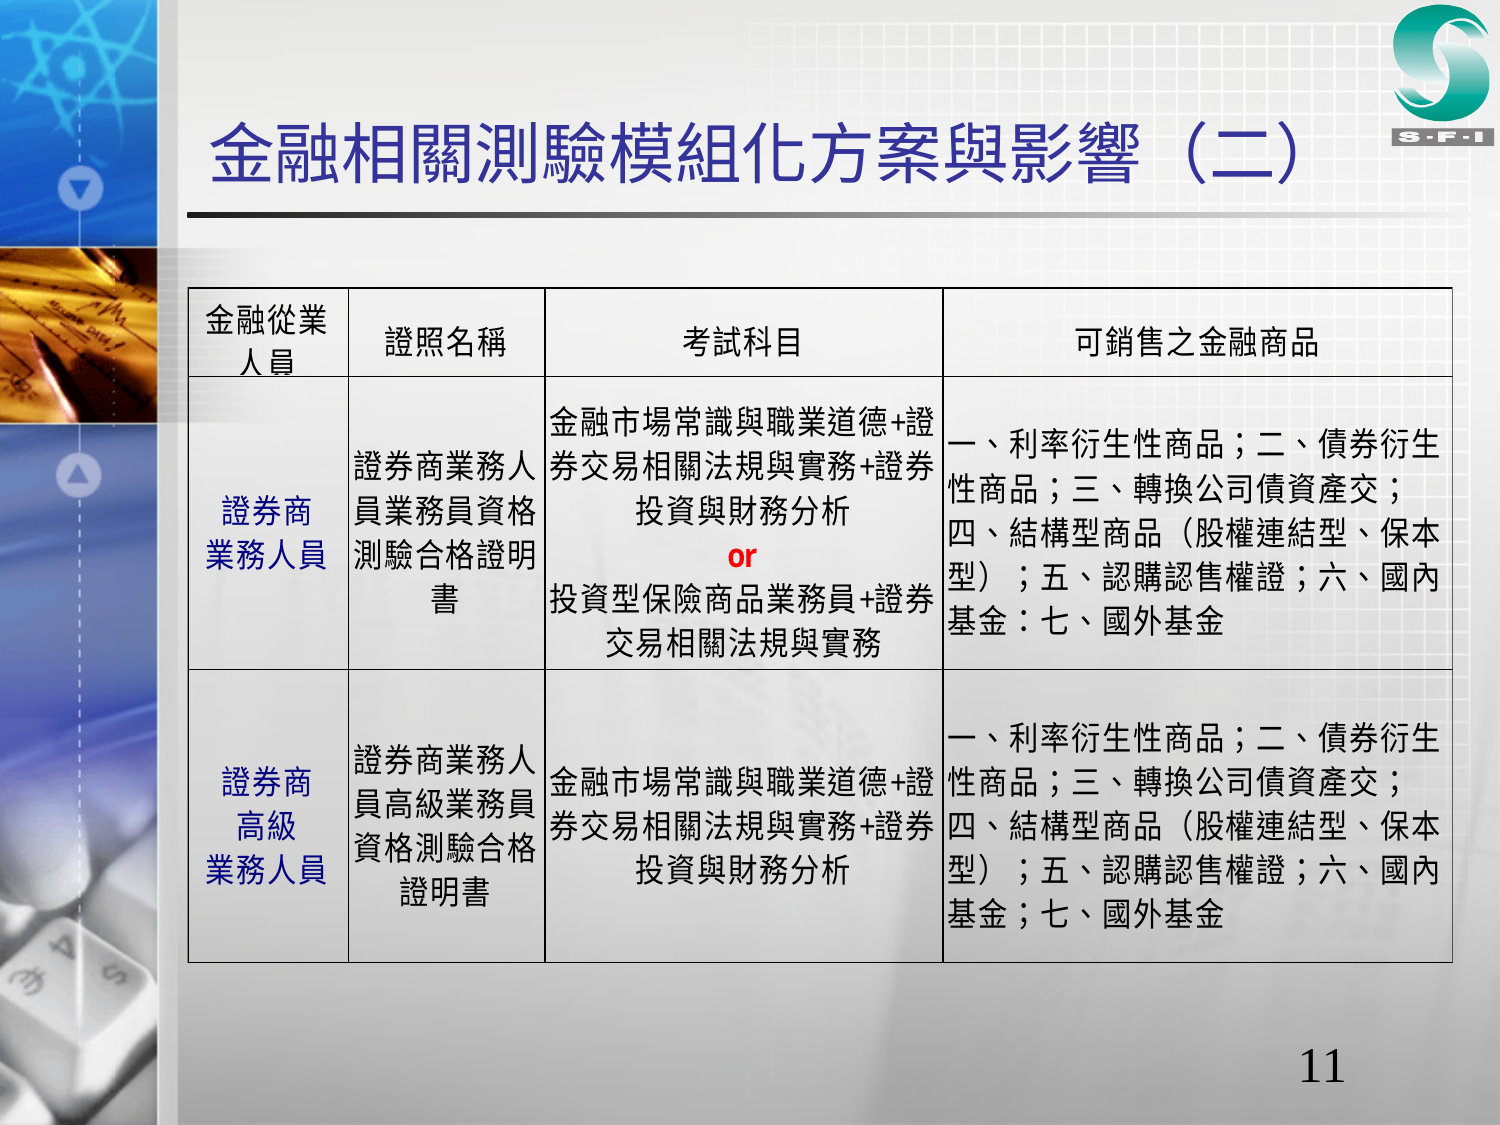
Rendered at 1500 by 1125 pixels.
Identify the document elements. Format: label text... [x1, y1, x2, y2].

picture [0, 0, 1500, 1125]
title 金融相關測驗模組化方案與影響（二） [188, 101, 1363, 201]
chart [187, 287, 1454, 964]
